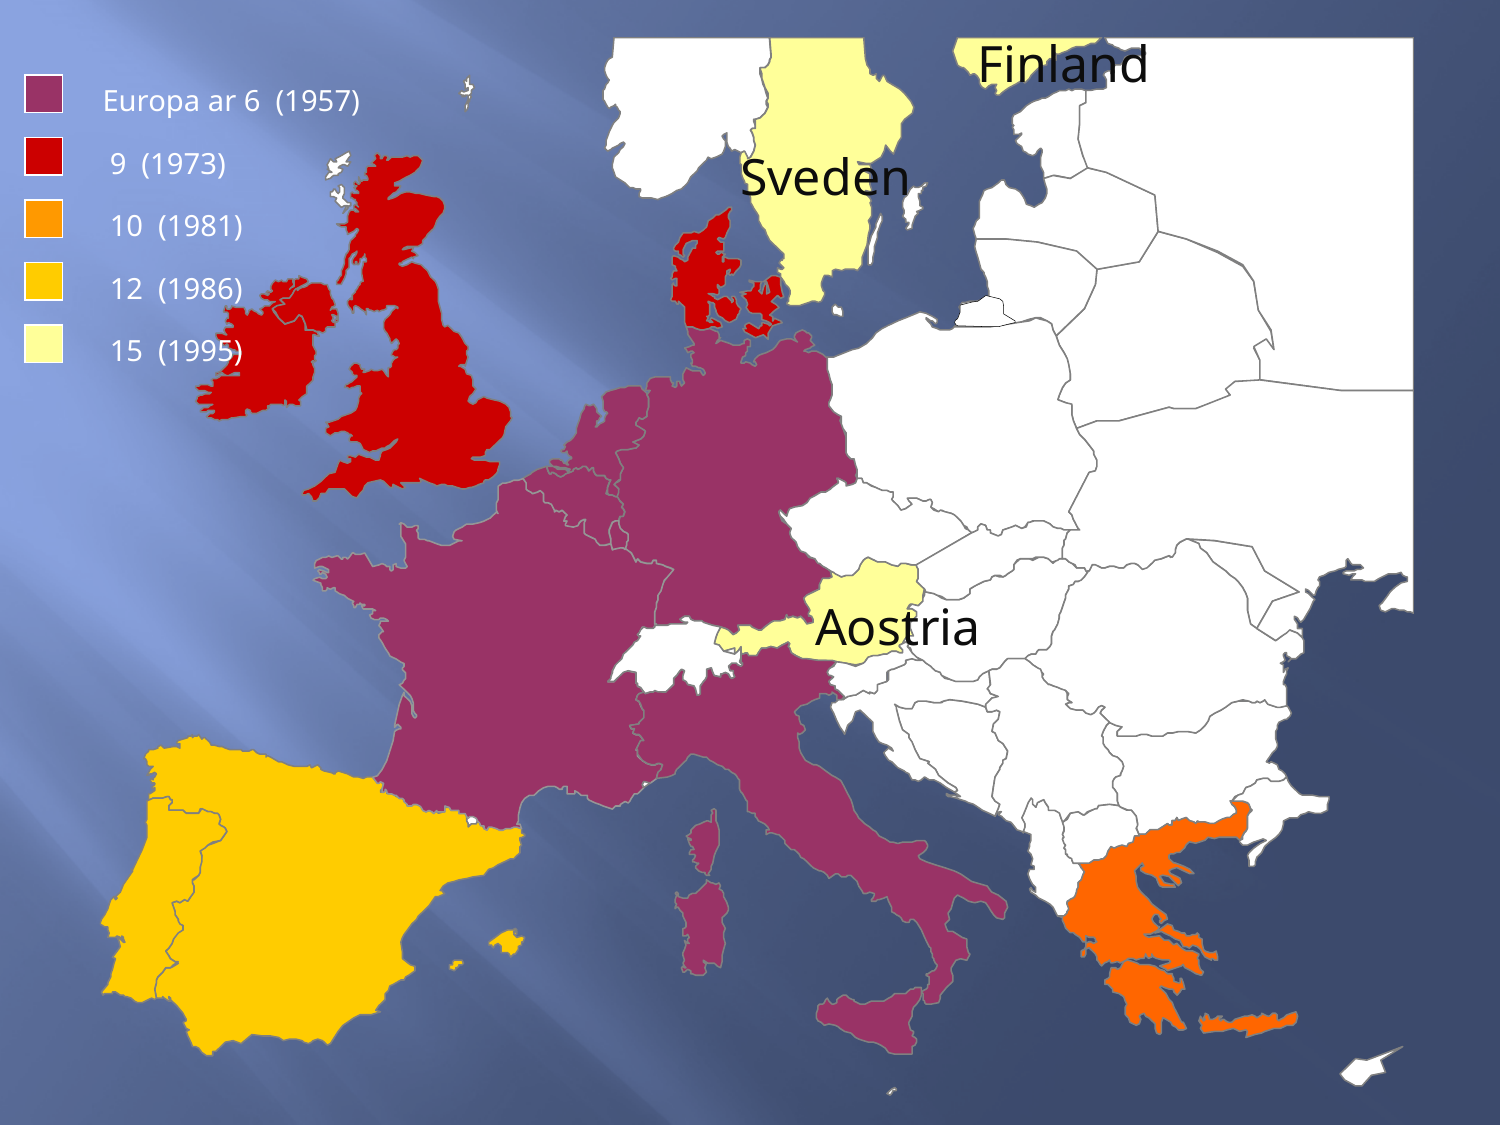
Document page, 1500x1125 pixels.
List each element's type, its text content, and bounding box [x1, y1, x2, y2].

text_box 15 (1995) [87, 324, 438, 376]
text_box [25, 262, 62, 300]
text_box [25, 200, 62, 238]
text_box [25, 137, 62, 175]
text_box Aostria [800, 587, 1063, 663]
text_box 9 (1973) [87, 137, 301, 188]
chart [99, 37, 1414, 1125]
text_box Finland [962, 24, 1288, 100]
text_box [25, 325, 62, 362]
text_box Europa ar 6 (1957) [87, 75, 438, 126]
text_box [25, 75, 62, 112]
text_box Sveden [725, 137, 1001, 213]
text_box 10 (1981) [87, 200, 301, 251]
text_box 12 (1986) [87, 262, 338, 313]
